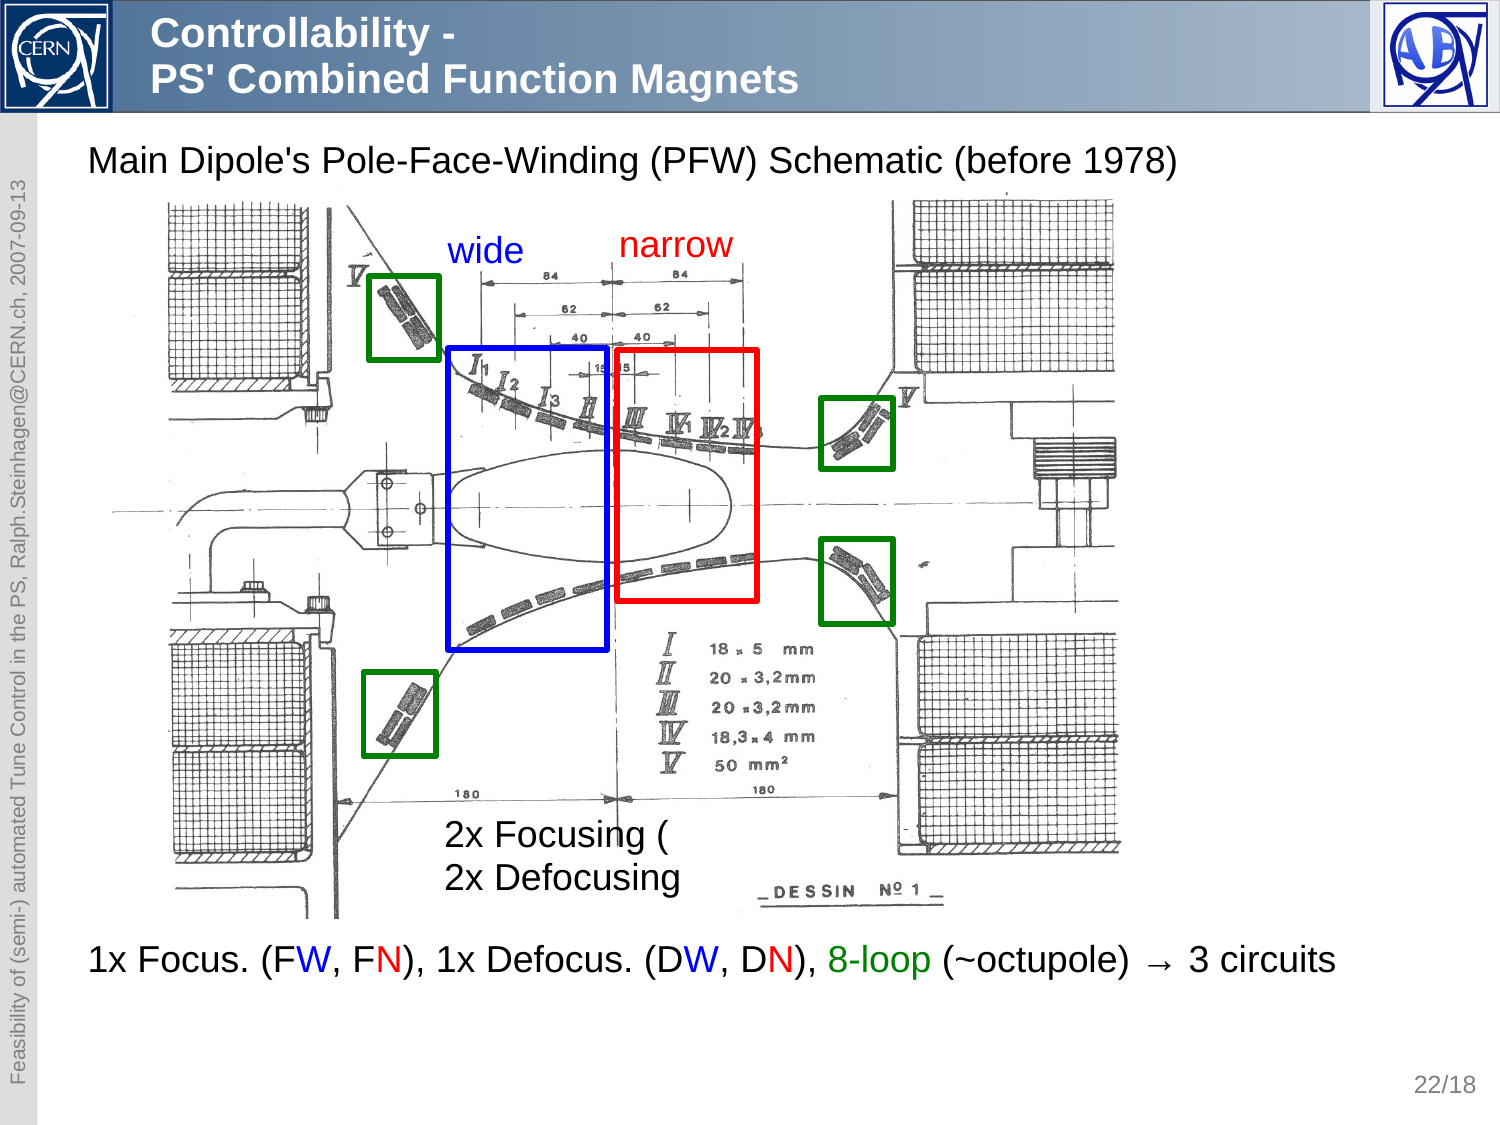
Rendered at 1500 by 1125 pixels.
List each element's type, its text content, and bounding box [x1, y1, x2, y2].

title Controllability - PS' Combined Function Magnets [150, 7, 1201, 106]
picture [0, 0, 113, 113]
text_box narrow [604, 216, 749, 274]
picture [112, 182, 1132, 919]
list Main Dipole's Pole-Face-Winding (PFW) Schematic (before 1978) 1x Focus. (FW, FN), 1x Defocus. (DW, DN), 8-loop (~octupole) → 3 circuits [87, 137, 1438, 1016]
text_box wide [432, 222, 540, 280]
text_box 2x Focusing ( 2x Defocusing [429, 806, 697, 906]
picture [1382, 1, 1489, 108]
